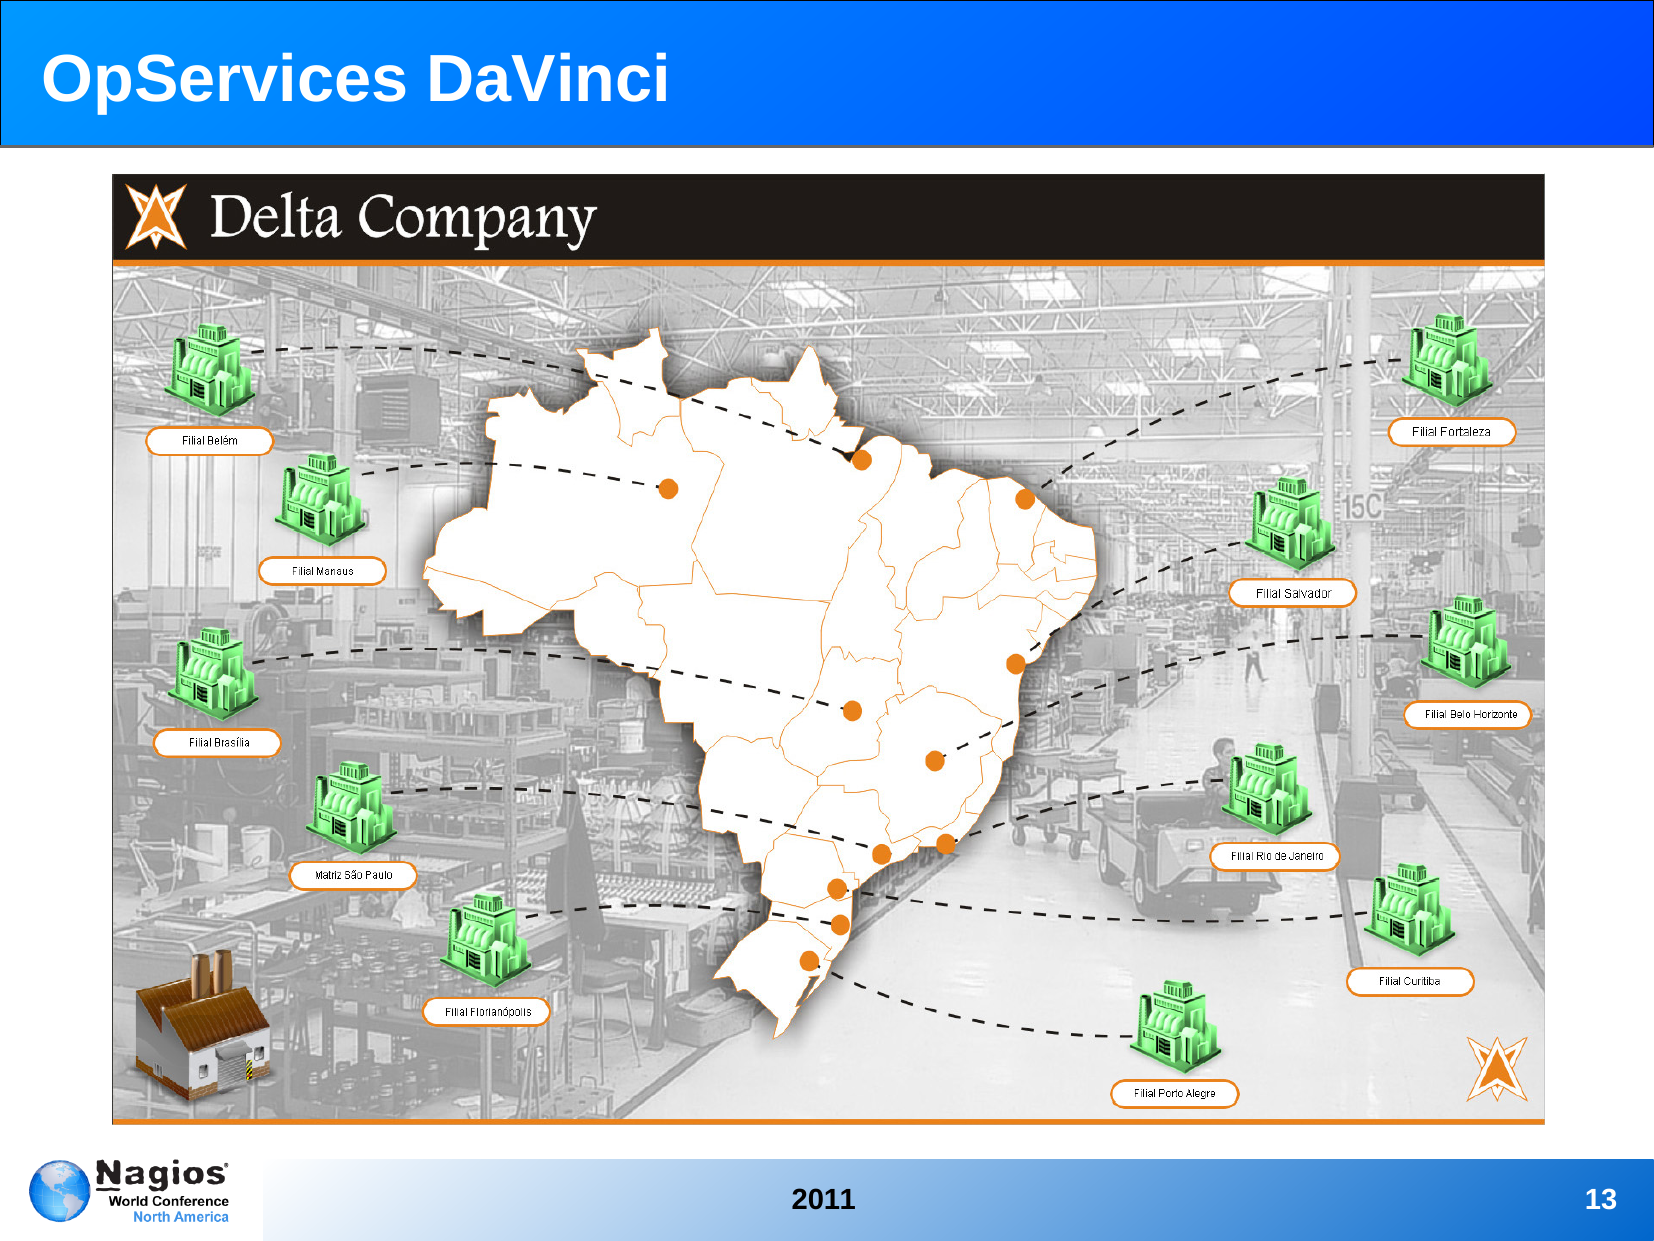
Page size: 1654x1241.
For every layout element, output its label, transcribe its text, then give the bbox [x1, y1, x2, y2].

picture [29, 1159, 229, 1235]
title OpServices DaVinci [41, 29, 1576, 127]
picture [112, 173, 1545, 1126]
